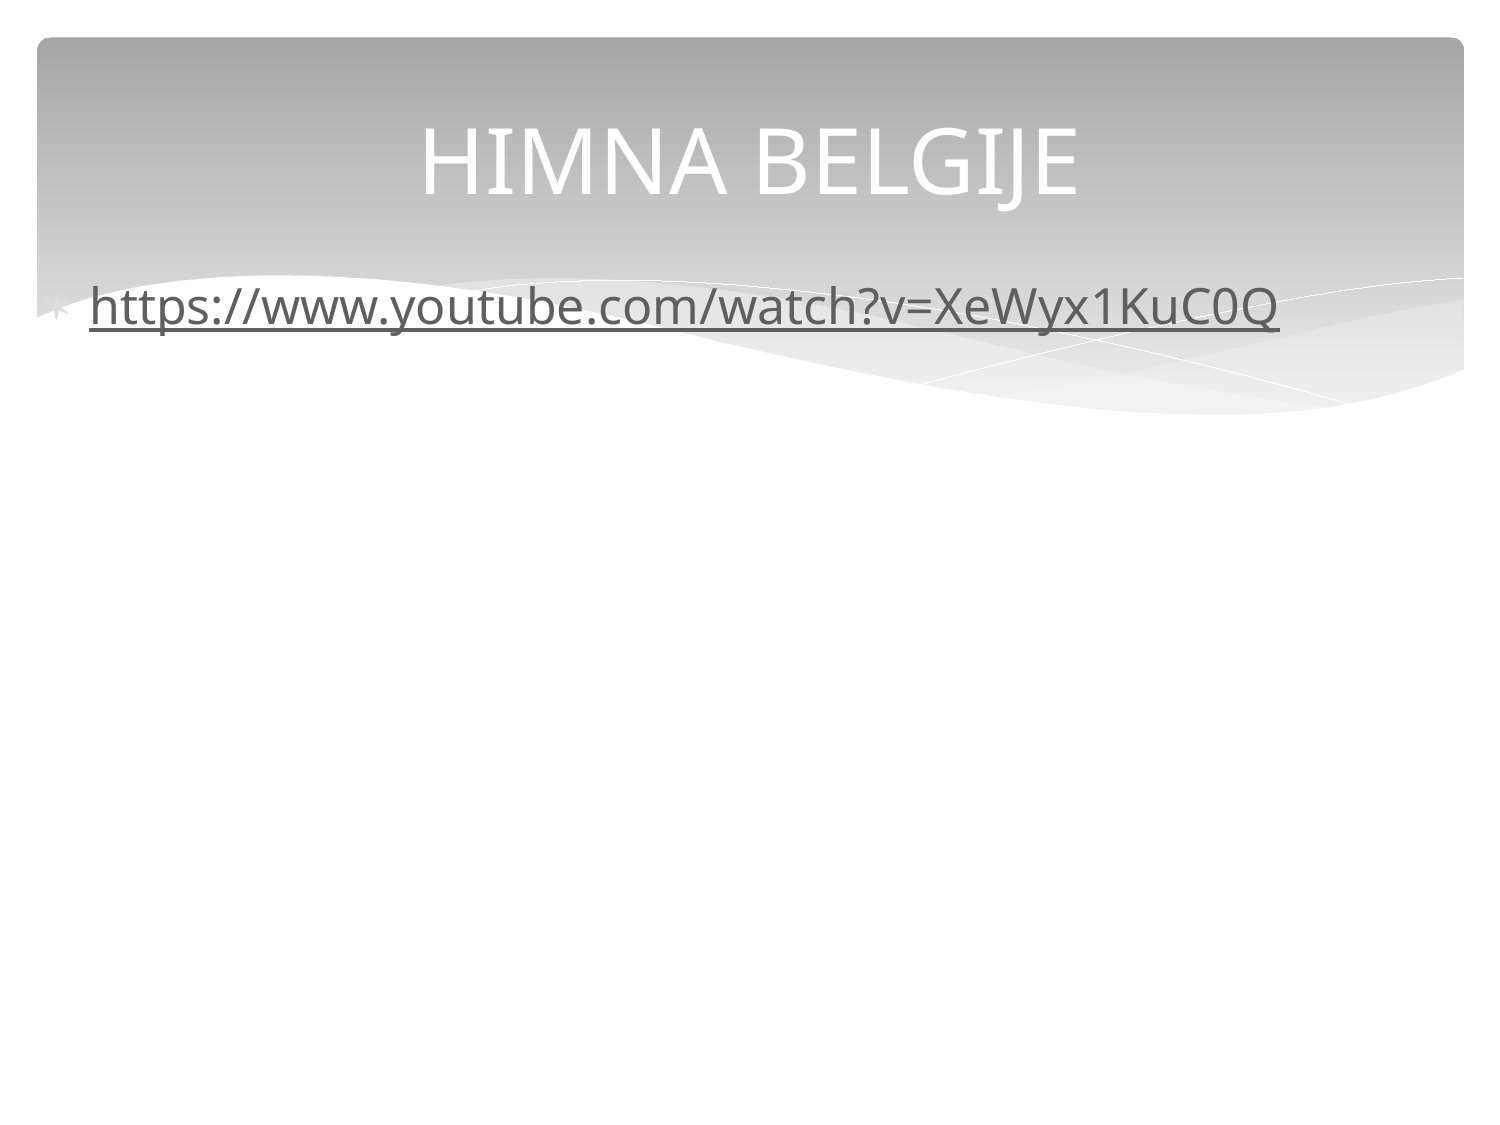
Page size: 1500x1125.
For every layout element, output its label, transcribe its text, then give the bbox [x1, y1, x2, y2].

title HIMNA BELGIJE [75, 55, 1425, 261]
list https://www.youtube.com/watch?v=XeWyx1KuC0Q [29, 267, 1424, 1106]
